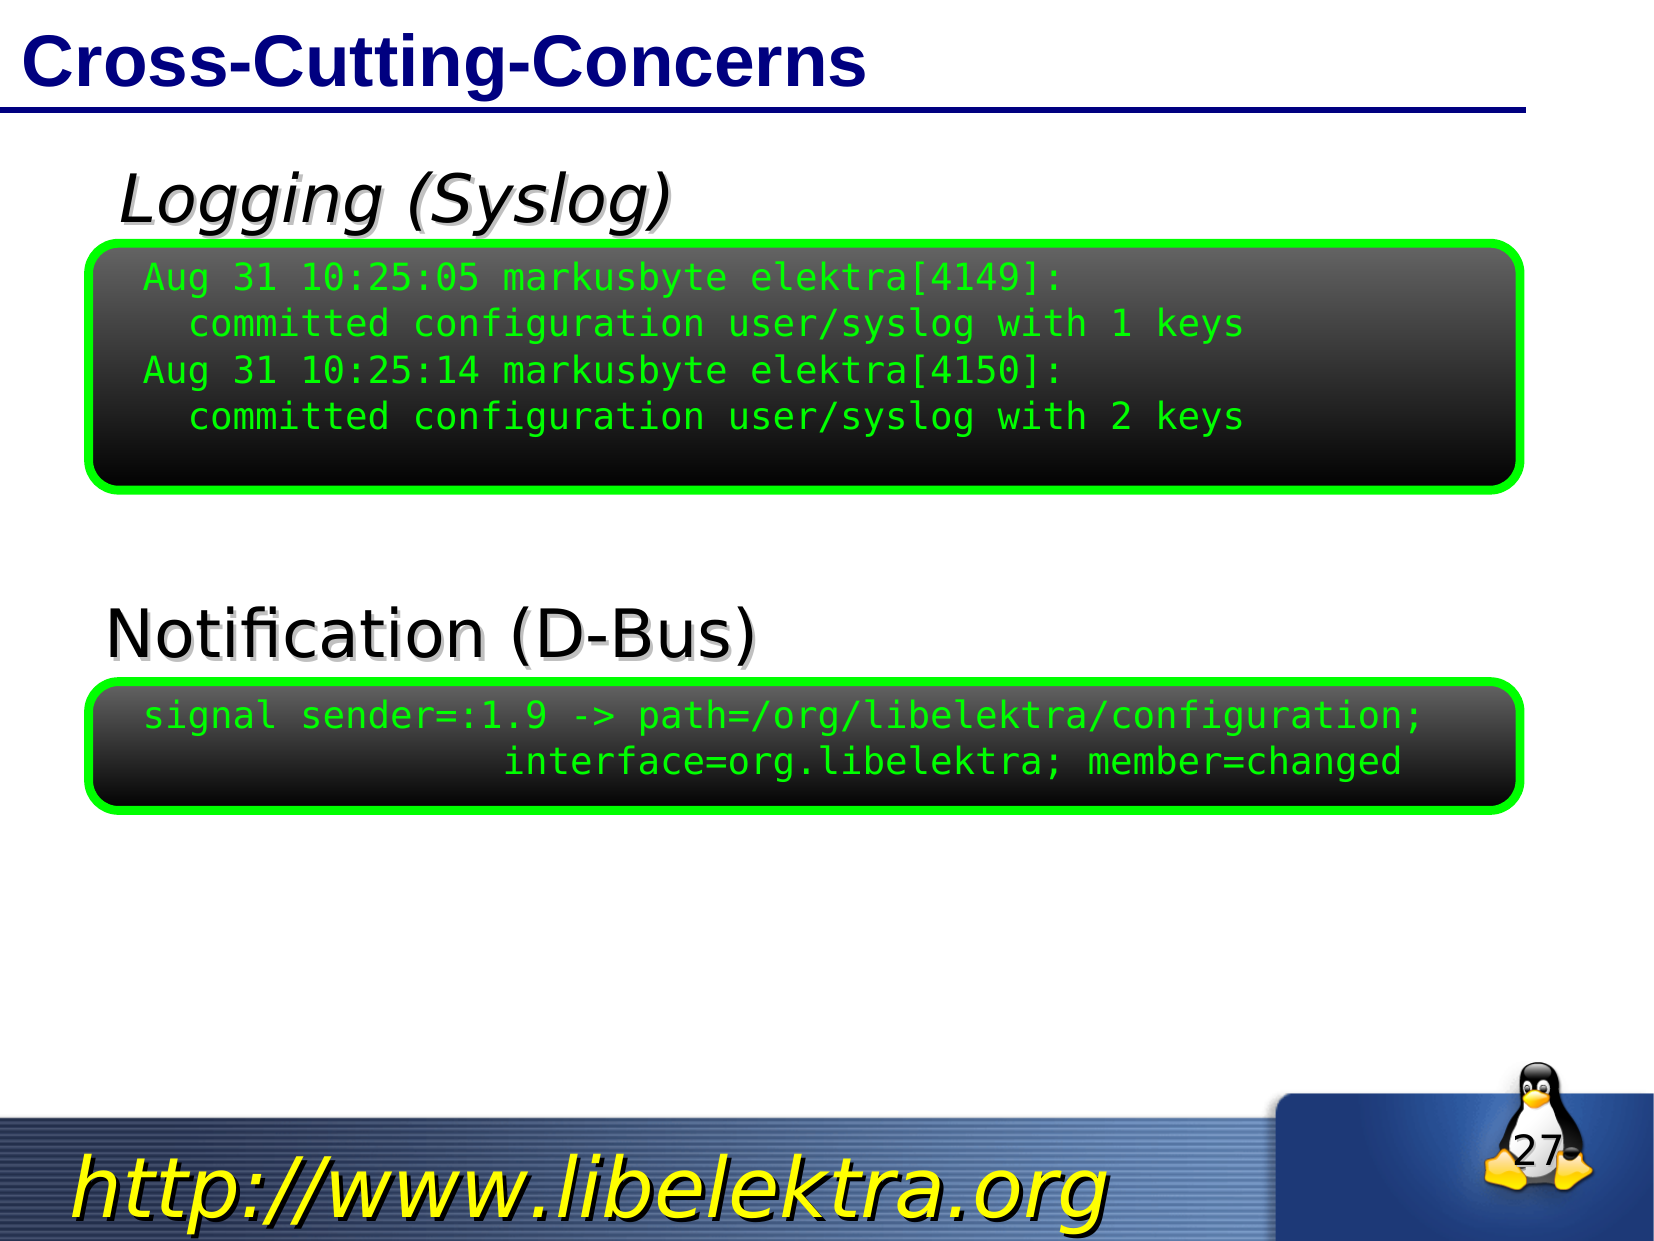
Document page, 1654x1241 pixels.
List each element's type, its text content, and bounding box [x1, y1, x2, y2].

text_box Logging (Syslog) [104, 147, 827, 241]
text_box Aug 31 10:25:05 markusbyte elektra[4149]: committed configuration user/syslog with 1 keys Aug 31 10:25:14 markusbyte elektra[4150]: committed configuration user/syslog with 2 keys [142, 252, 1489, 544]
picture [0, 1061, 1654, 1241]
text_box <Nummer> [1312, 1122, 1565, 1178]
text_box [88, 681, 1521, 811]
text_box Cross-Cutting-Concerns [21, 14, 1611, 111]
text_box signal sender=:1.9 -> path=/org/libelektra/configuration; interface=org.libelektra; member=changed [142, 690, 1489, 802]
text_box Notification (D-Bus) [104, 590, 1071, 669]
text_box [88, 243, 1521, 491]
